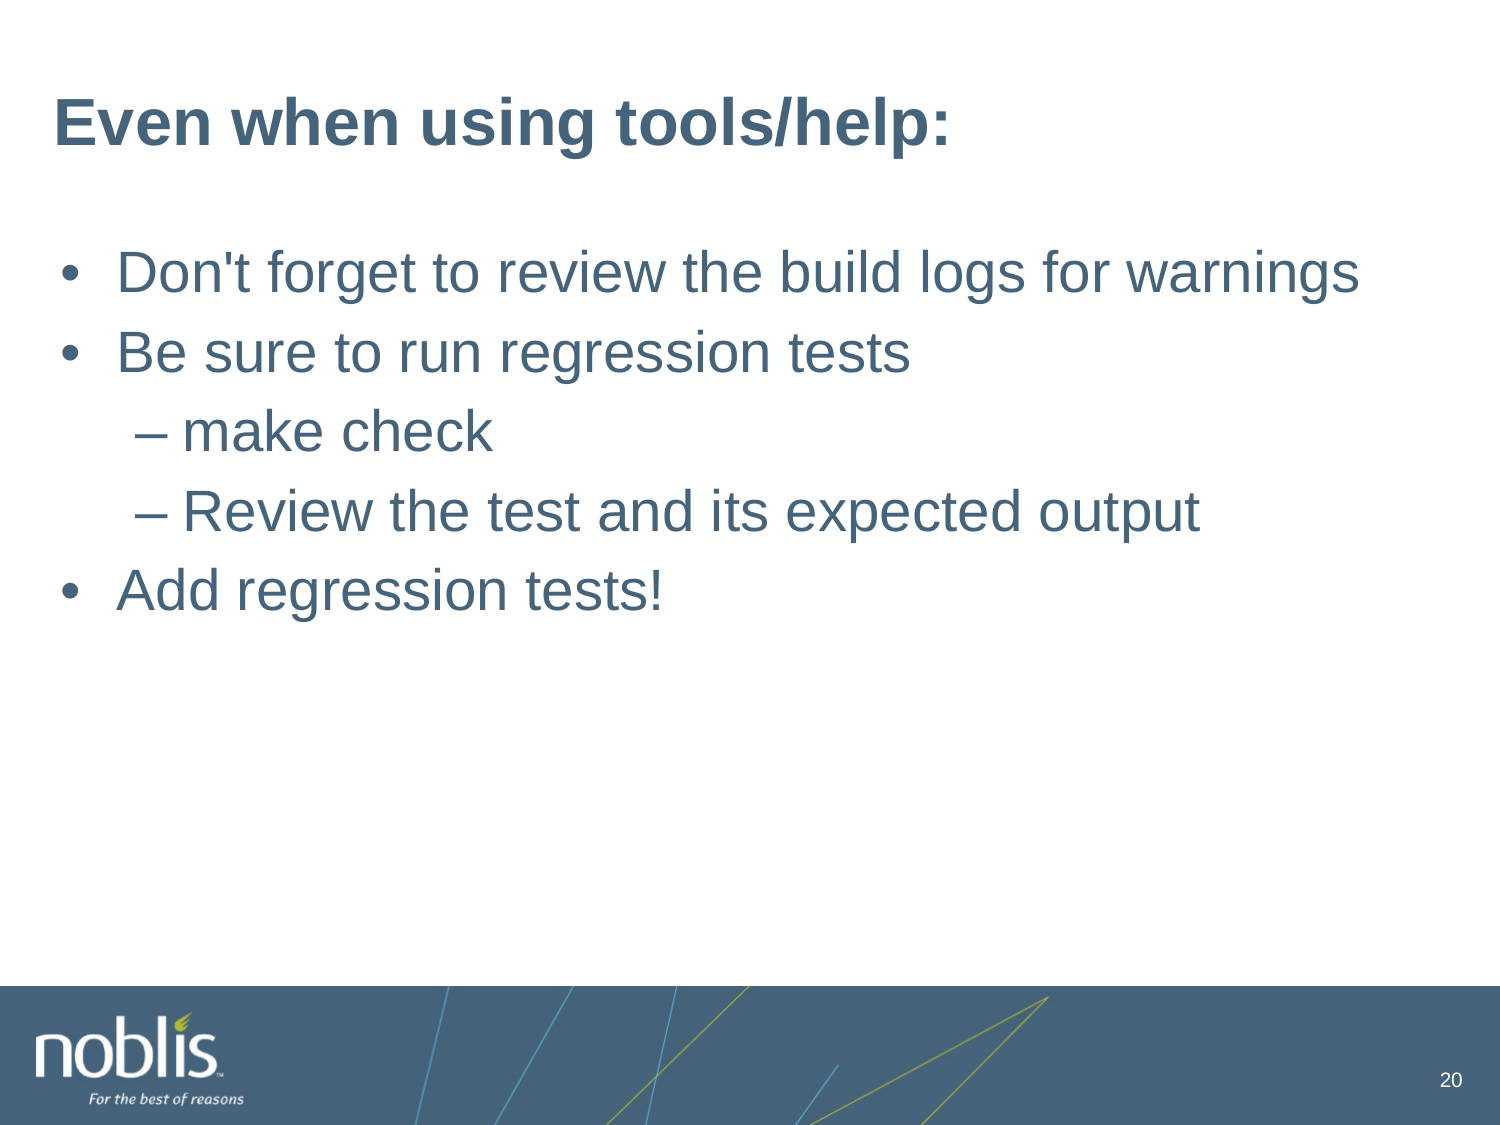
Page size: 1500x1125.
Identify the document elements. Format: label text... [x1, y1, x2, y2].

picture [0, 986, 1500, 1125]
list Don't forget to review the build logs for warnings Be sure to run regression tests make check Review the test and its expected output Add regression tests! [60, 239, 1437, 968]
title Even when using tools/help: [53, 38, 1438, 211]
